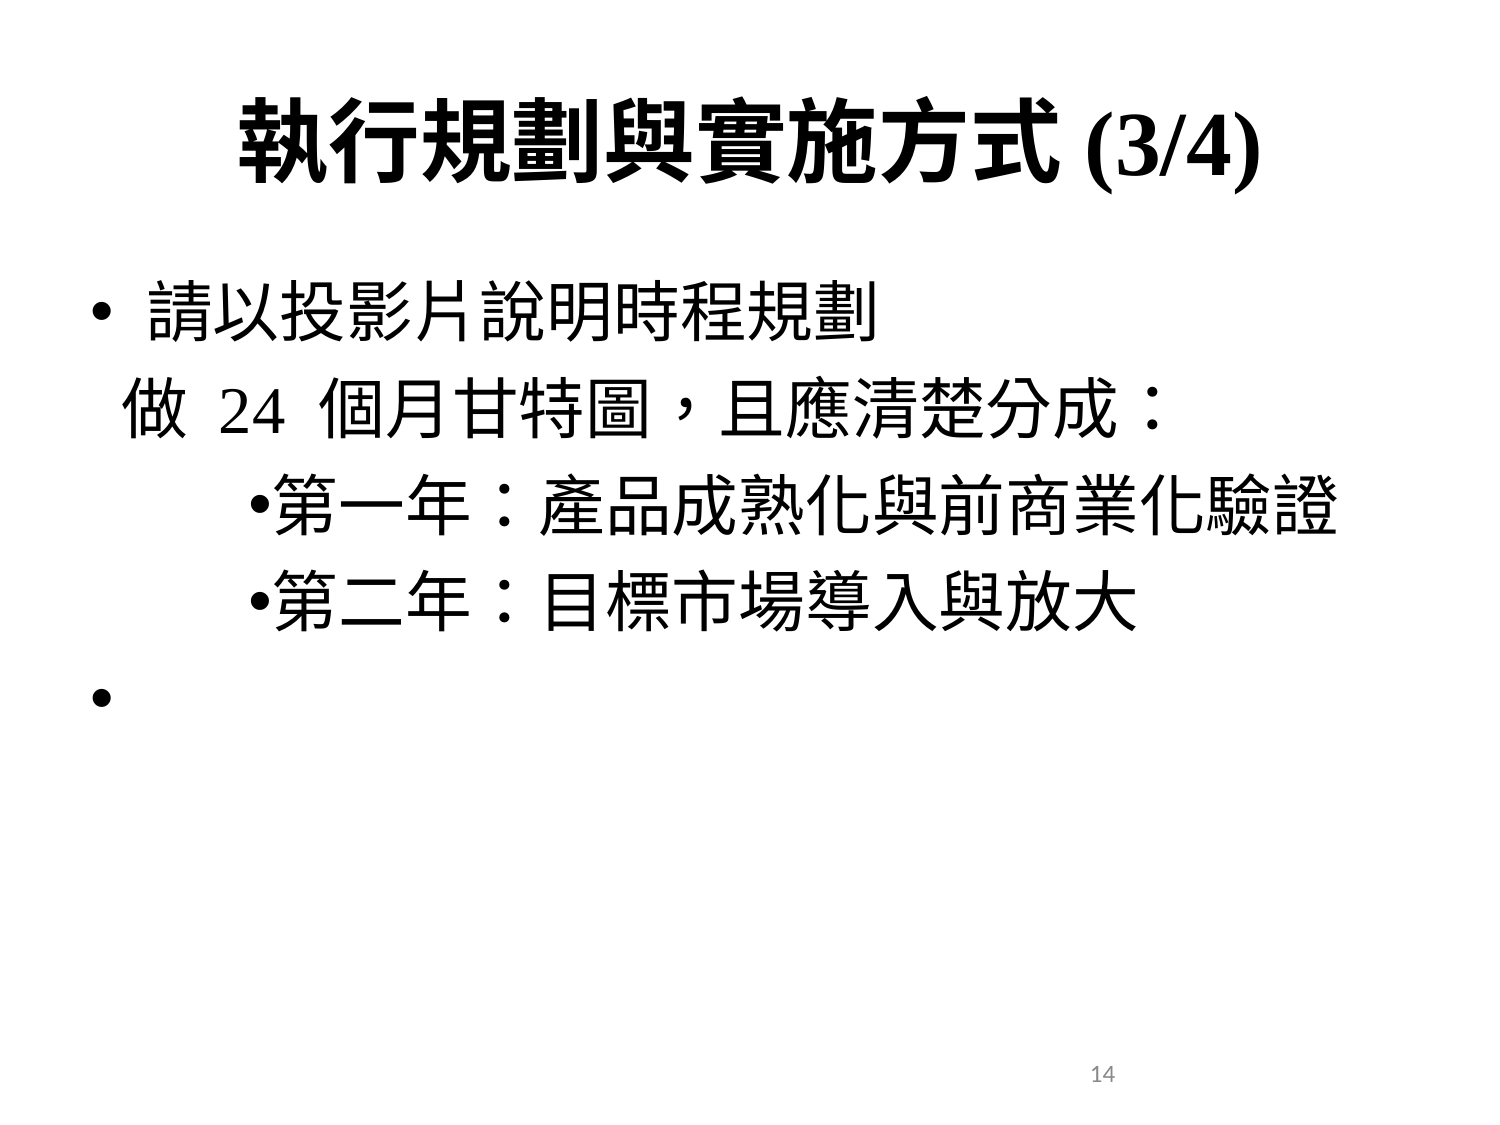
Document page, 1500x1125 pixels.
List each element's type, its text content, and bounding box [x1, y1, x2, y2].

list 請以投影片說明時程規劃 做 24 個月甘特圖，且應清楚分成： 第一年：產品成熟化與前商業化驗證 第二年：目標市場導入與放大 [75, 211, 1426, 1050]
text_box 14 [1074, 1042, 1426, 1103]
title 執行規劃與實施方式(3/4) [75, 45, 1426, 211]
